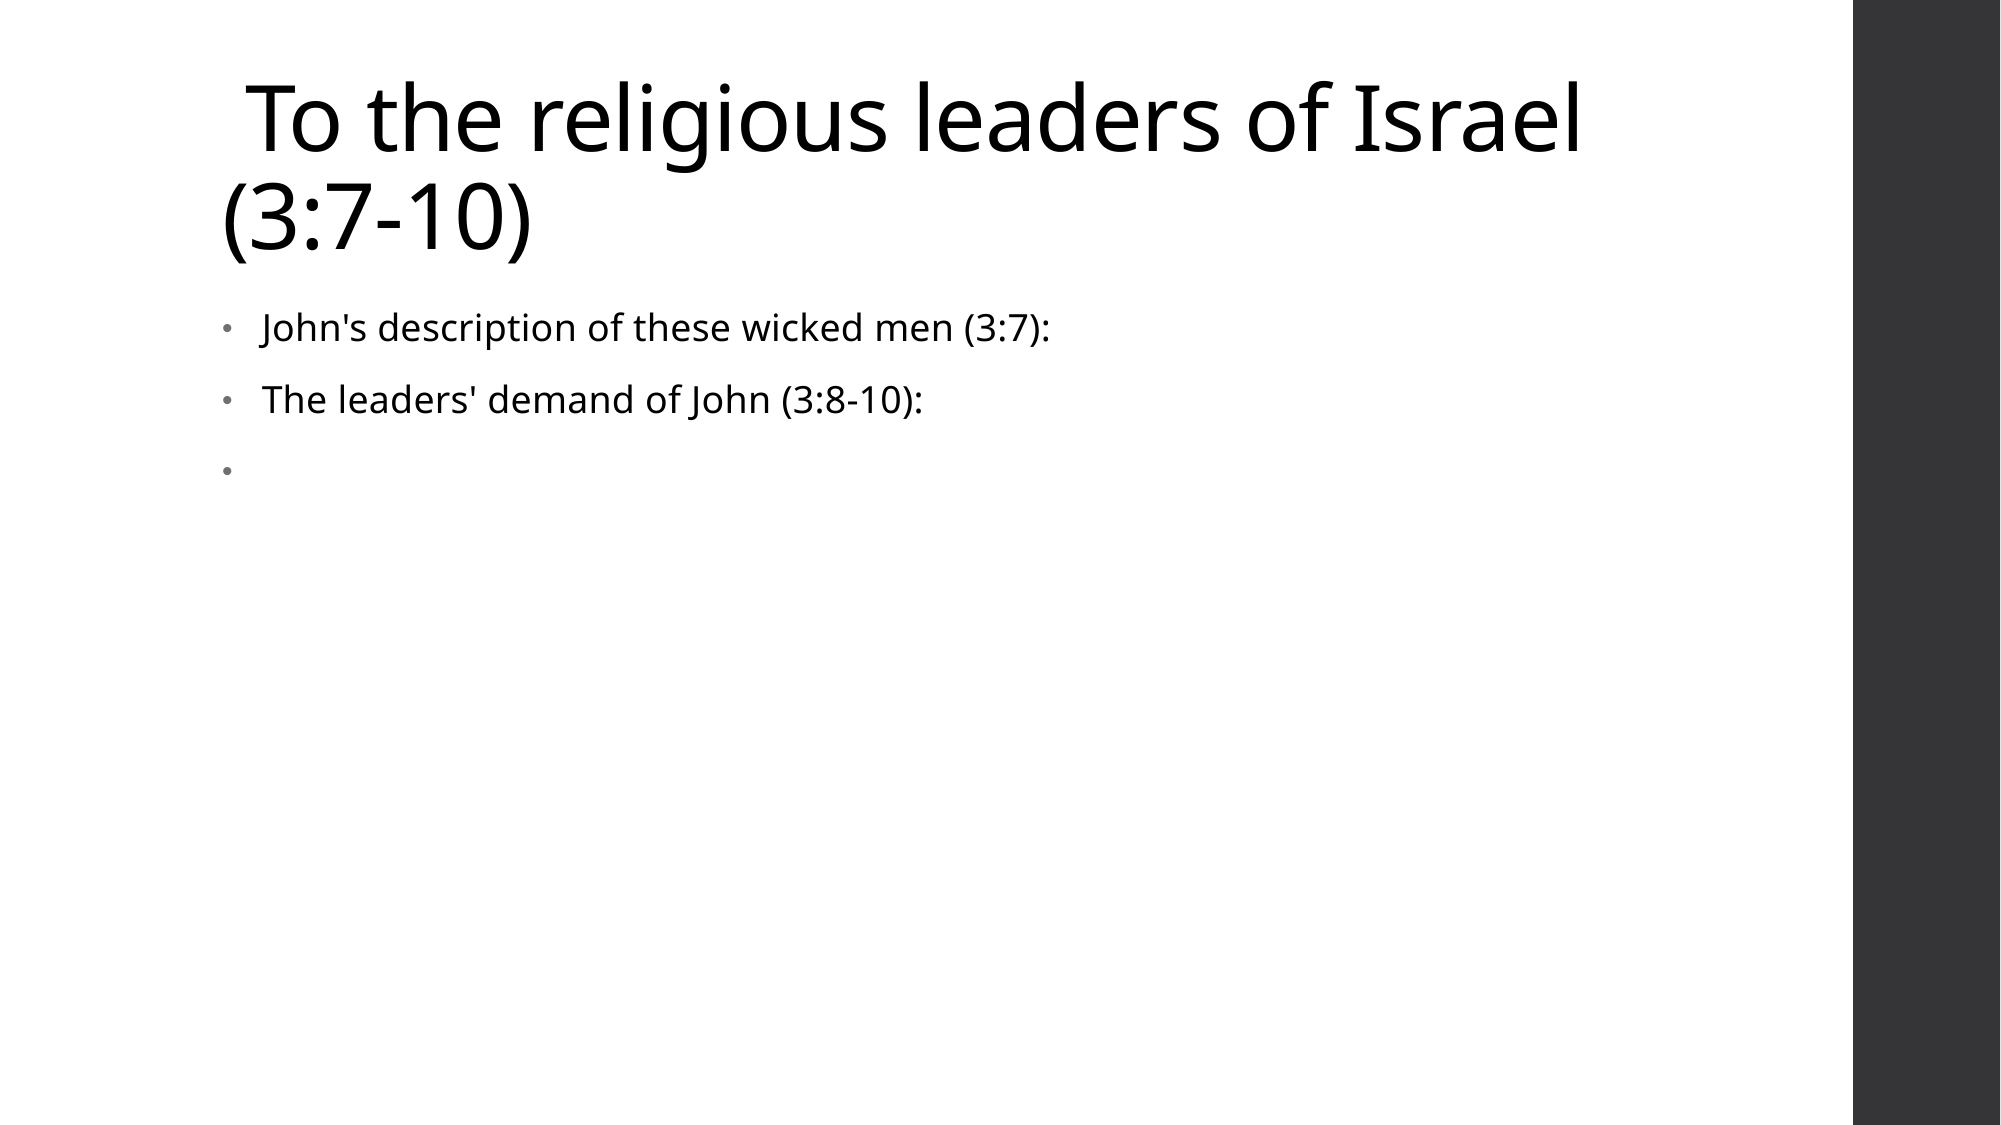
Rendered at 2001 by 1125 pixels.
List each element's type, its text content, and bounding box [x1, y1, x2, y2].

title To the religious leaders of Israel (3:7-10) [206, 60, 1797, 278]
list John's description of these wicked men (3:7): The leaders' demand of John (3:8-10): [206, 299, 1617, 1014]
